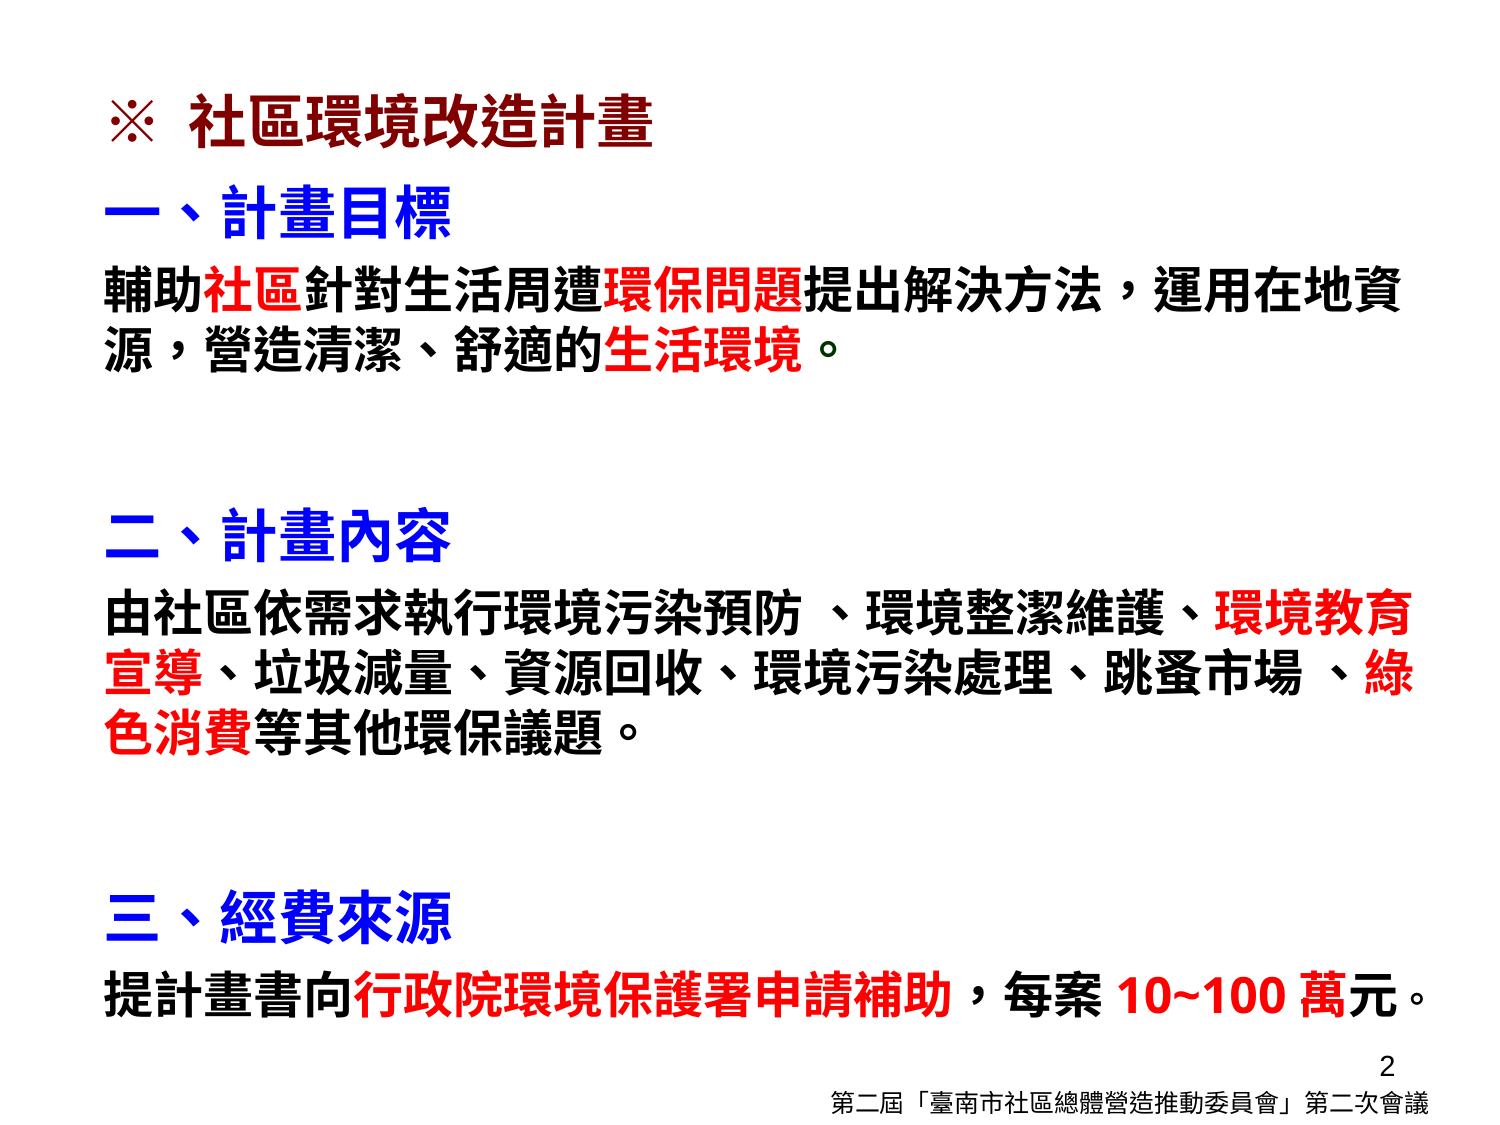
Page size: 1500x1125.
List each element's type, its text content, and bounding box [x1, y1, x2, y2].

text_box 第二屆「臺南市社區總體營造推動委員會」第二次會議 [814, 1079, 1500, 1125]
text_box [1364, 1039, 1500, 1079]
text_box ※ 社區環境改造計畫 一、計畫目標 輔助社區針對生活周遭環保問題提出解決方法，運用在地資源，營造清潔、舒適的生活環境。 二、計畫內容 由社區依需求執行環境污染預防 、環境整潔維護、環境教育宣導、垃圾減量、資源回收、環境污染處理、跳蚤市場 、綠色消費等其他環保議題。 三、經費來源 提計畫書向行政院環境保護署申請補助，每案10~100萬元。 [89, 78, 1459, 1035]
